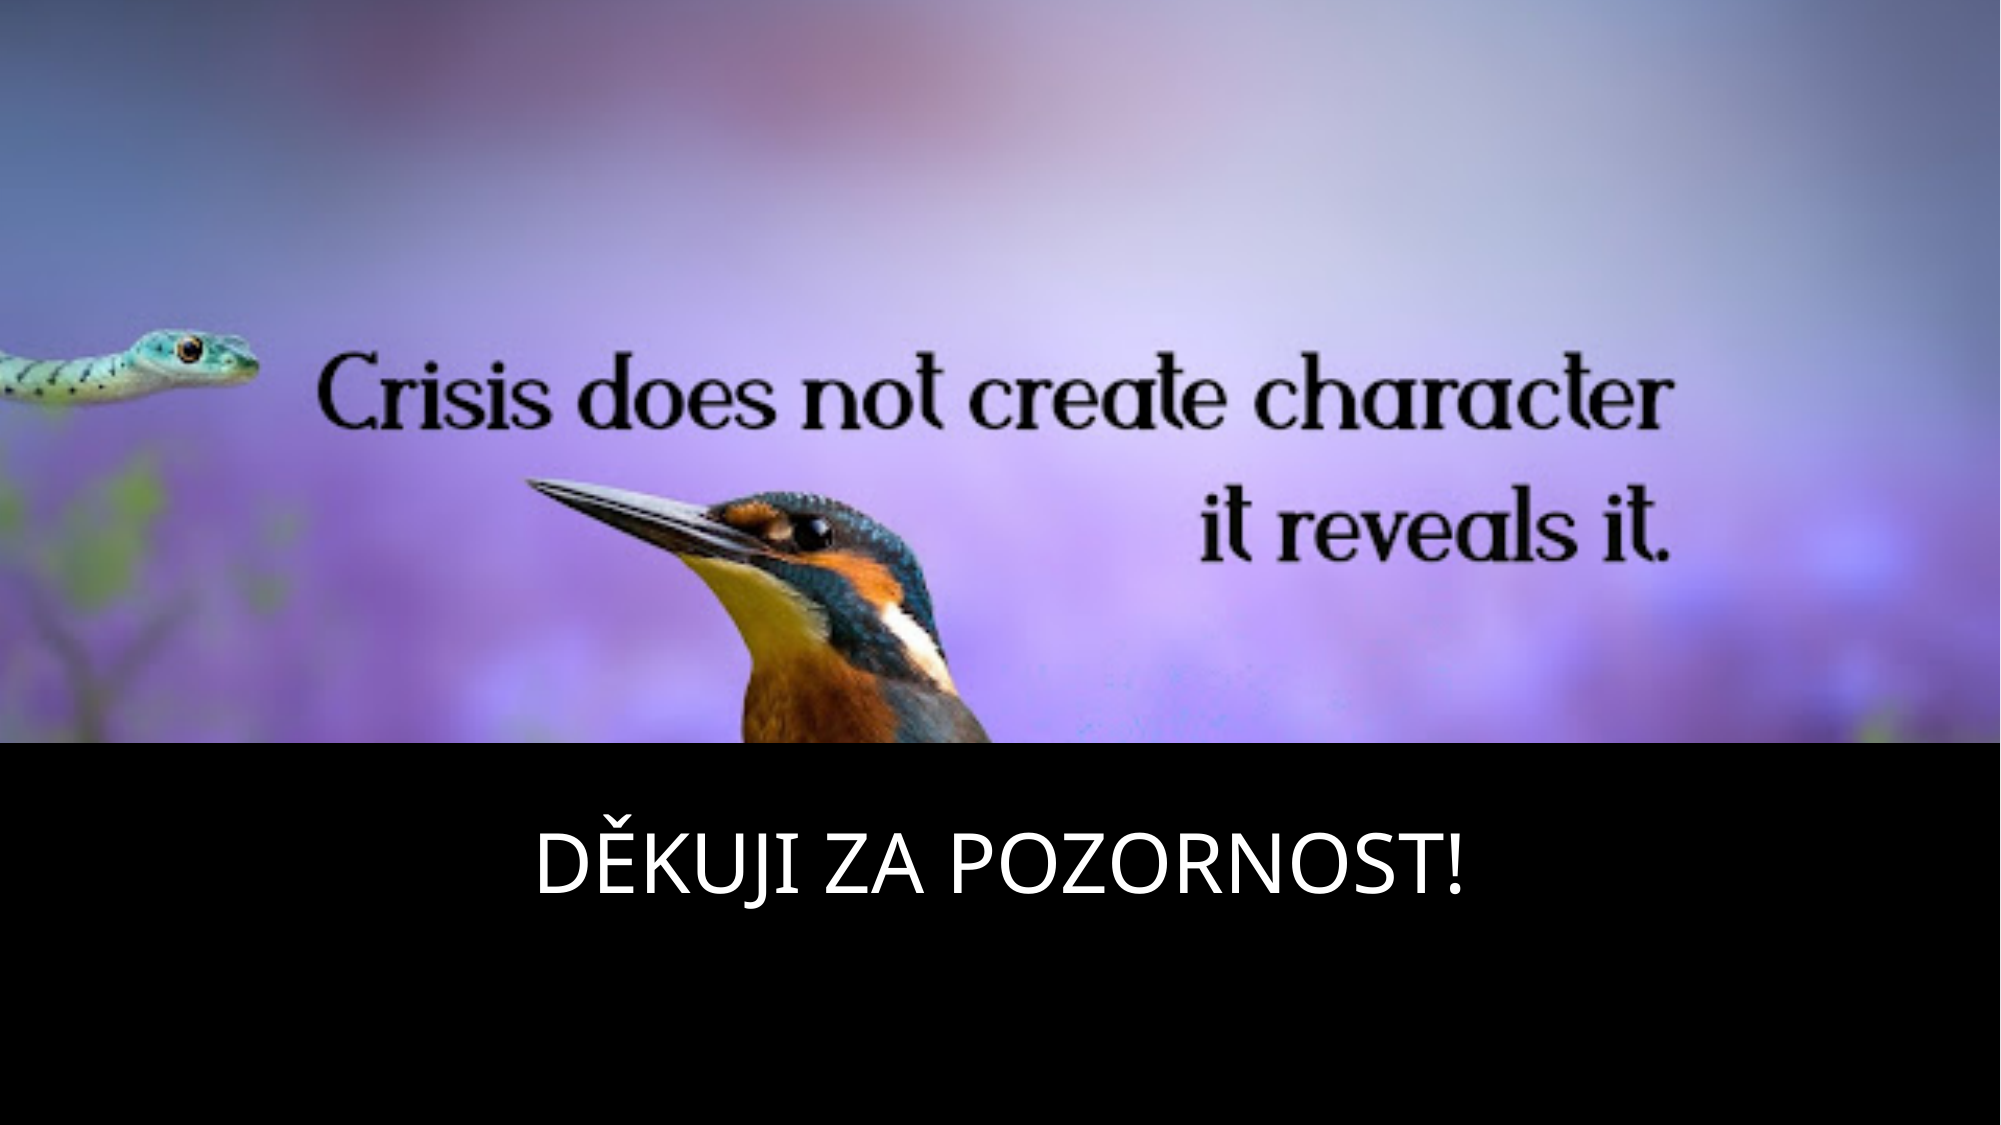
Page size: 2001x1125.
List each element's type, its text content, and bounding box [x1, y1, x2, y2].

text_box [0, 743, 2000, 1125]
picture [0, 0, 2000, 743]
title DĚKUJI ZA POZORNOST! [345, 775, 1656, 918]
